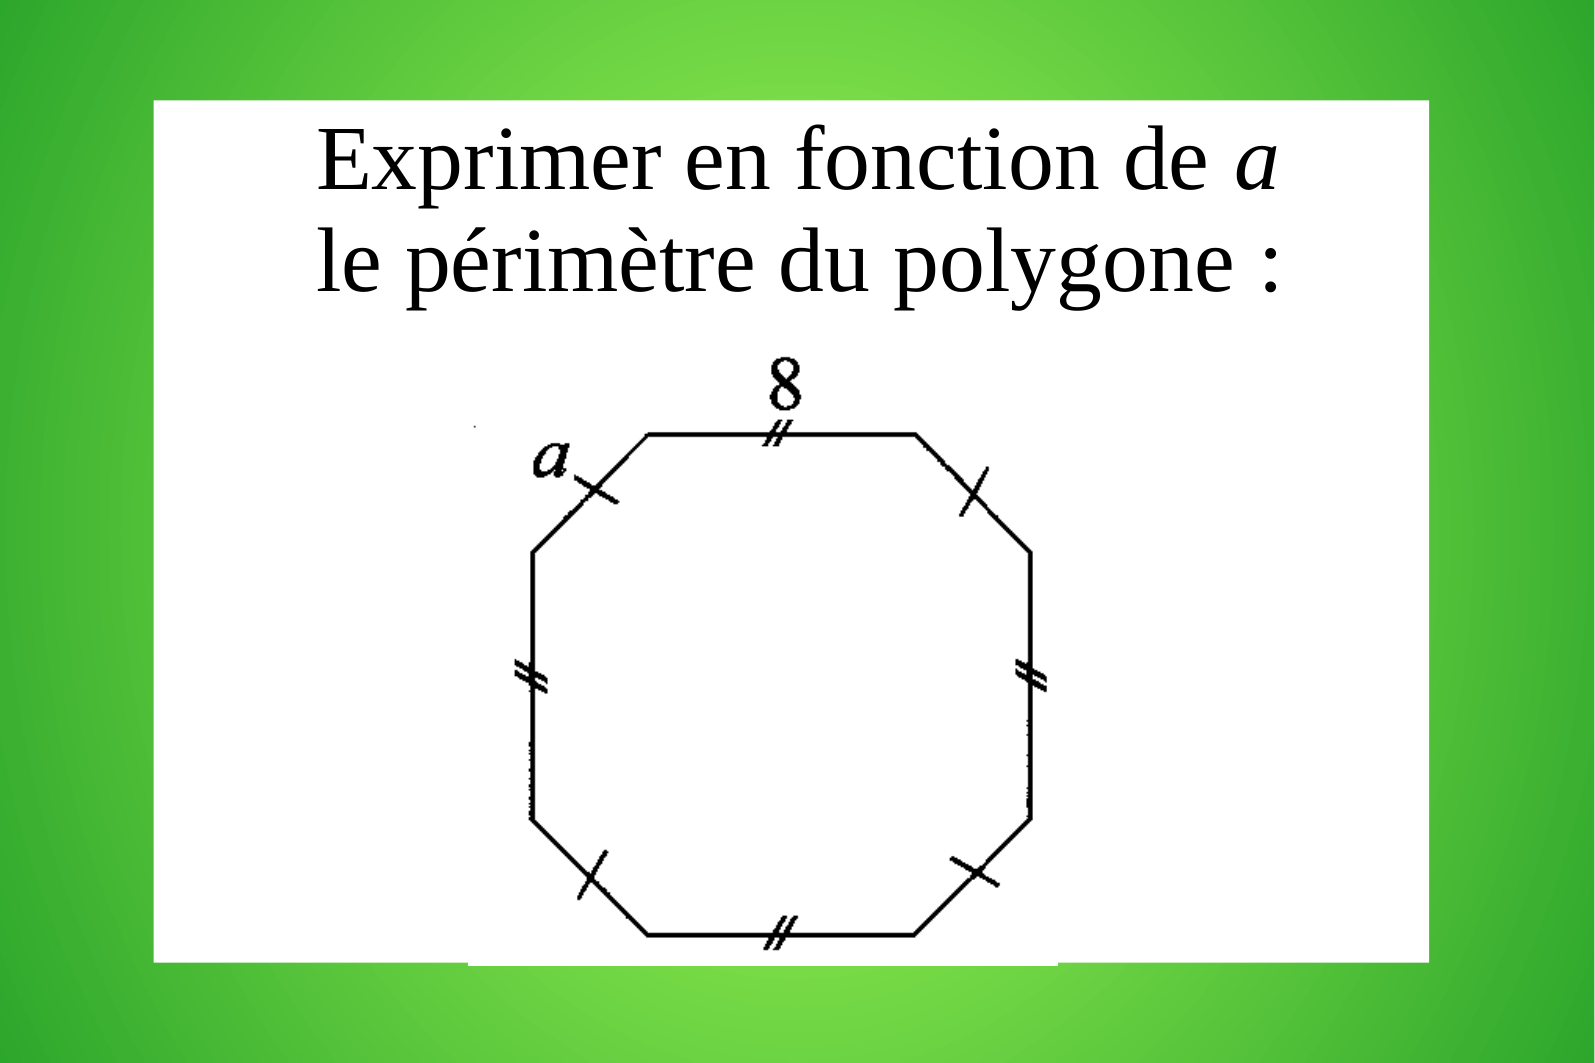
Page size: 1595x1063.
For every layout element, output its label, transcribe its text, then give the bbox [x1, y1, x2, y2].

text_box Exprimer en fonction de a le périmètre du polygone : [153, 100, 1430, 963]
picture [0, 0, 1595, 1063]
